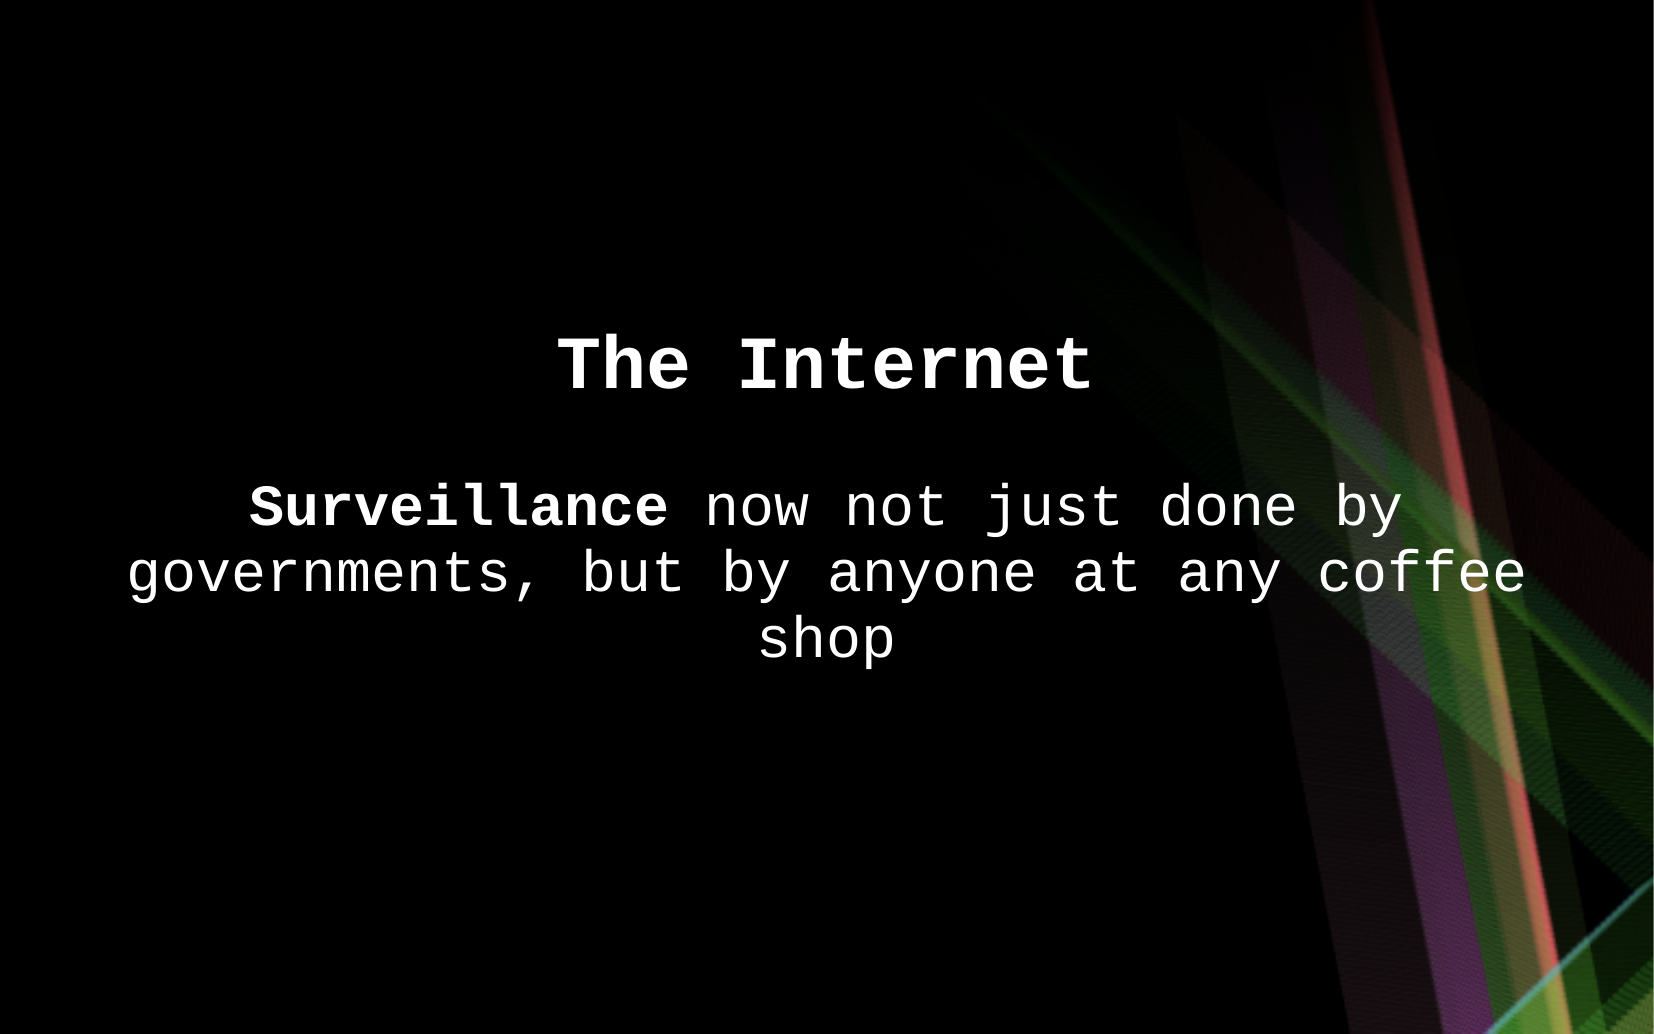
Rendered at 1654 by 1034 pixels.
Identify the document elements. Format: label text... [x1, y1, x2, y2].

subtitle The Internet Surveillance now not just done by governments, but by anyone at any coffee shop [82, 100, 1571, 901]
picture [0, 0, 1654, 1034]
